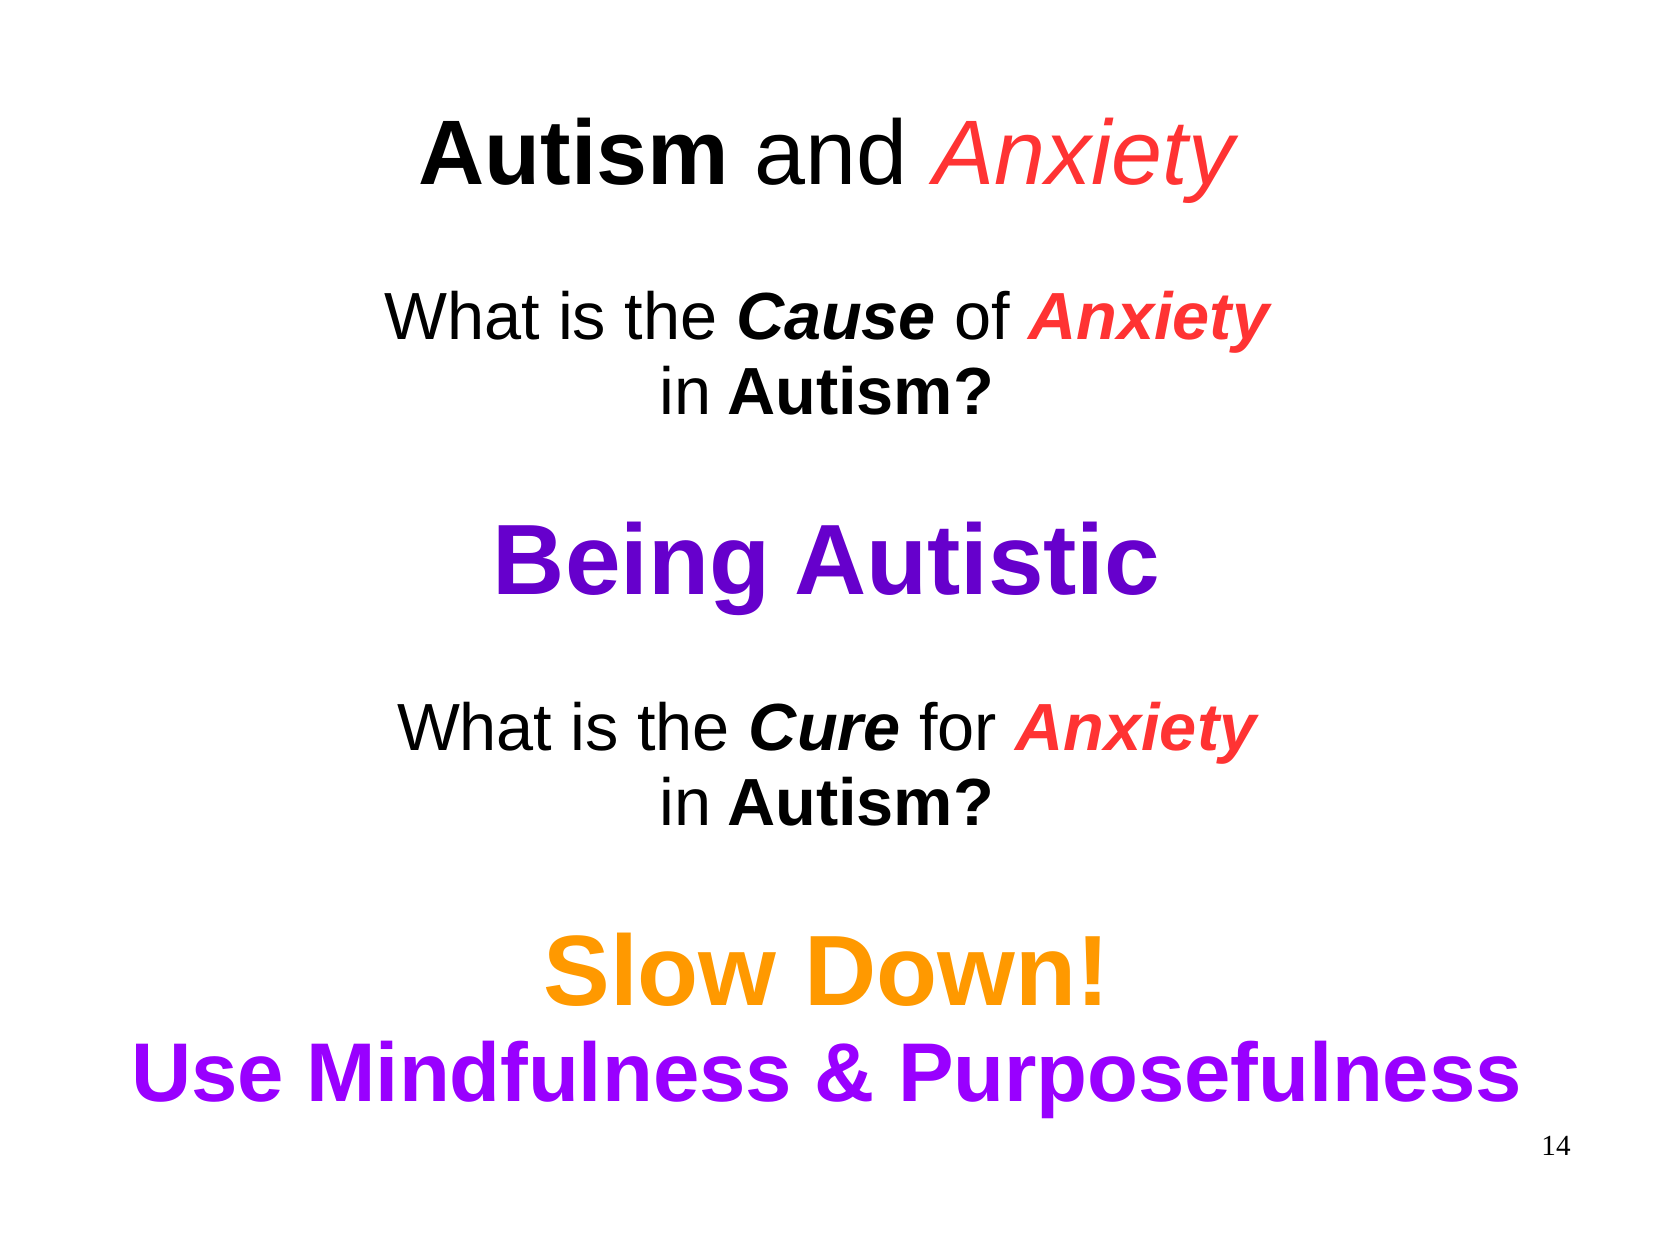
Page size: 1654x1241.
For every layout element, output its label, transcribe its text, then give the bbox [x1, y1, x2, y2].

title Autism and Anxiety [82, 49, 1571, 257]
subtitle What is the Cause of Anxiety in Autism? Being Autistic What is the Cure for Anxiety in Autism? Slow Down! Use Mindfulness & Purposefulness [82, 279, 1571, 1120]
